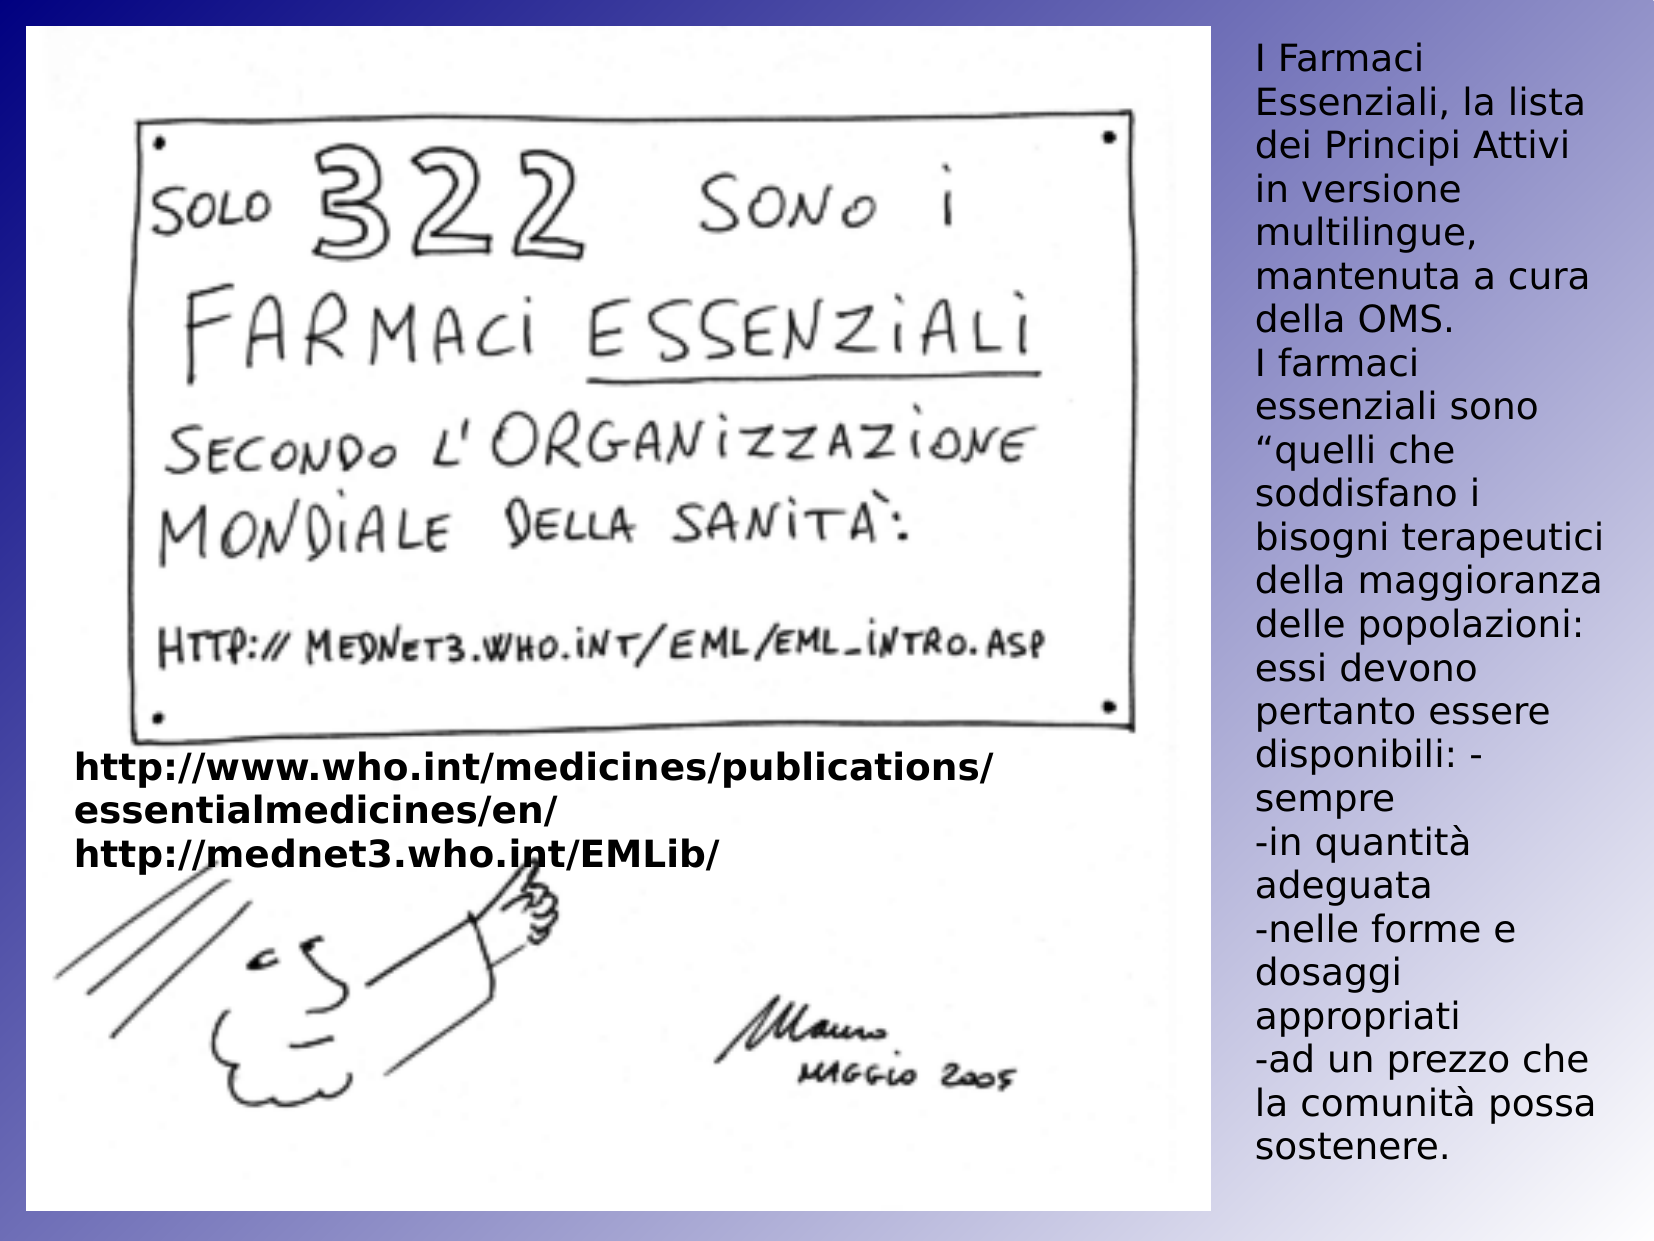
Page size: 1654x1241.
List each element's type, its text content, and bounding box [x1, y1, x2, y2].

text_box I Farmaci Essenziali, la lista dei Principi Attivi in versione multilingue, mantenuta a cura della OMS. I farmaci essenziali sono “quelli che soddisfano i bisogni terapeutici della maggioranza delle popolazioni: essi devono pertanto essere disponibili: -sempre -in quantità adeguata -nelle forme e dosaggi appropriati -ad un prezzo che la comunità possa sostenere. [1240, 29, 1625, 1211]
text_box http://www.who.int/medicines/publications/essentialmedicines/en/ http://mednet3.who.int/EMLib/ [59, 738, 1182, 884]
picture [26, 26, 1211, 1211]
